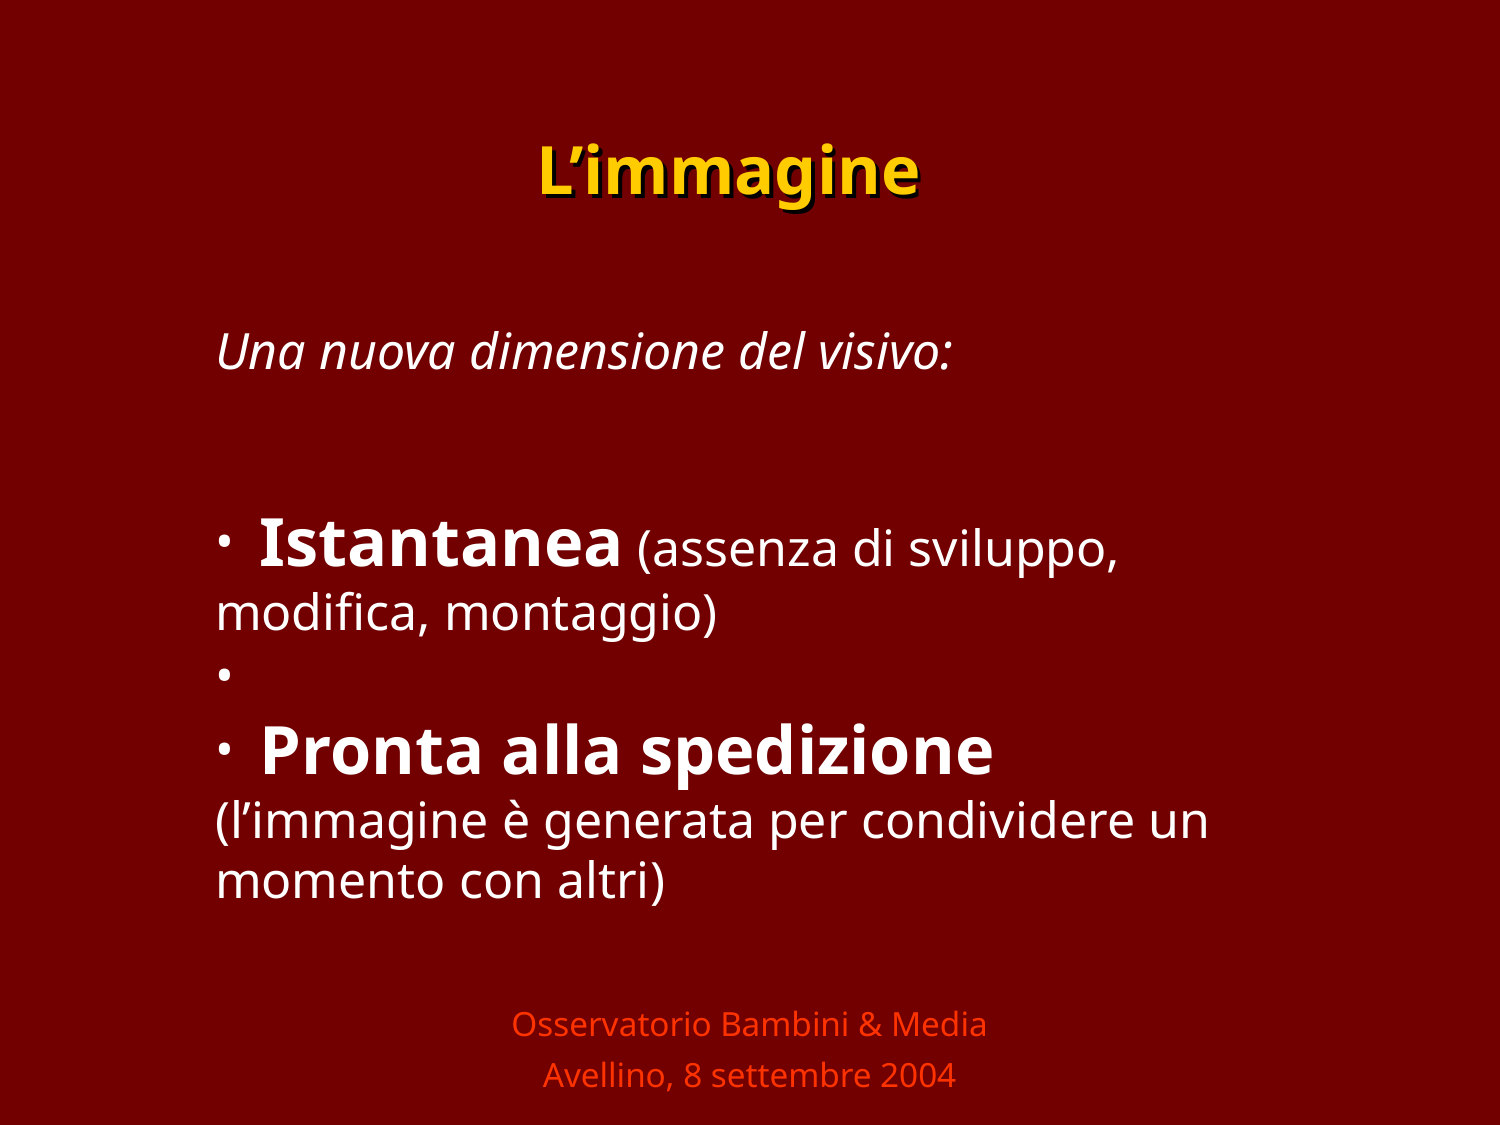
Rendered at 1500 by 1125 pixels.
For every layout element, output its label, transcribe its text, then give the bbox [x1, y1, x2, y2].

text_box L’immagine [125, 120, 1350, 215]
text_box Una nuova dimensione del visivo: Istantanea (assenza di sviluppo, modifica, montaggio) Pronta alla spedizione (l’immagine è generata per condividere un momento con altri) [200, 312, 1288, 916]
text_box Osservatorio Bambini & Media Avellino, 8 settembre 2004 [24, 1012, 1475, 1100]
